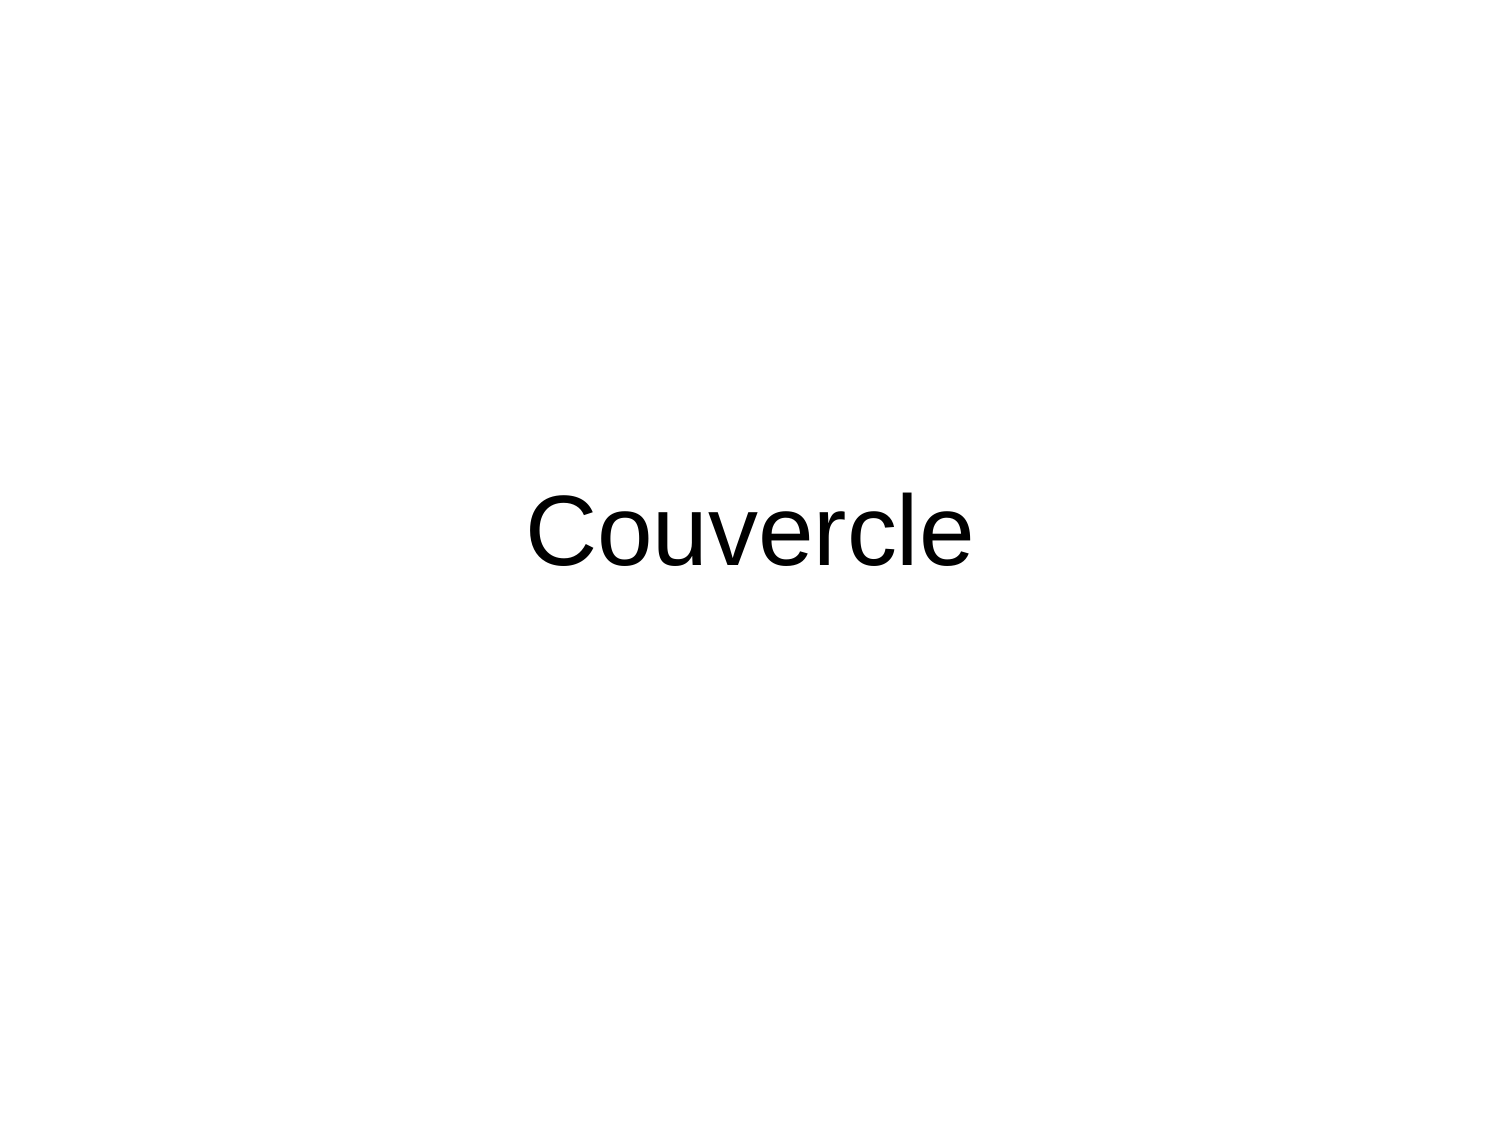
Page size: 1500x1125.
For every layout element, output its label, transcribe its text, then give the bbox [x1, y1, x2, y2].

title Couvercle [112, 437, 1388, 625]
